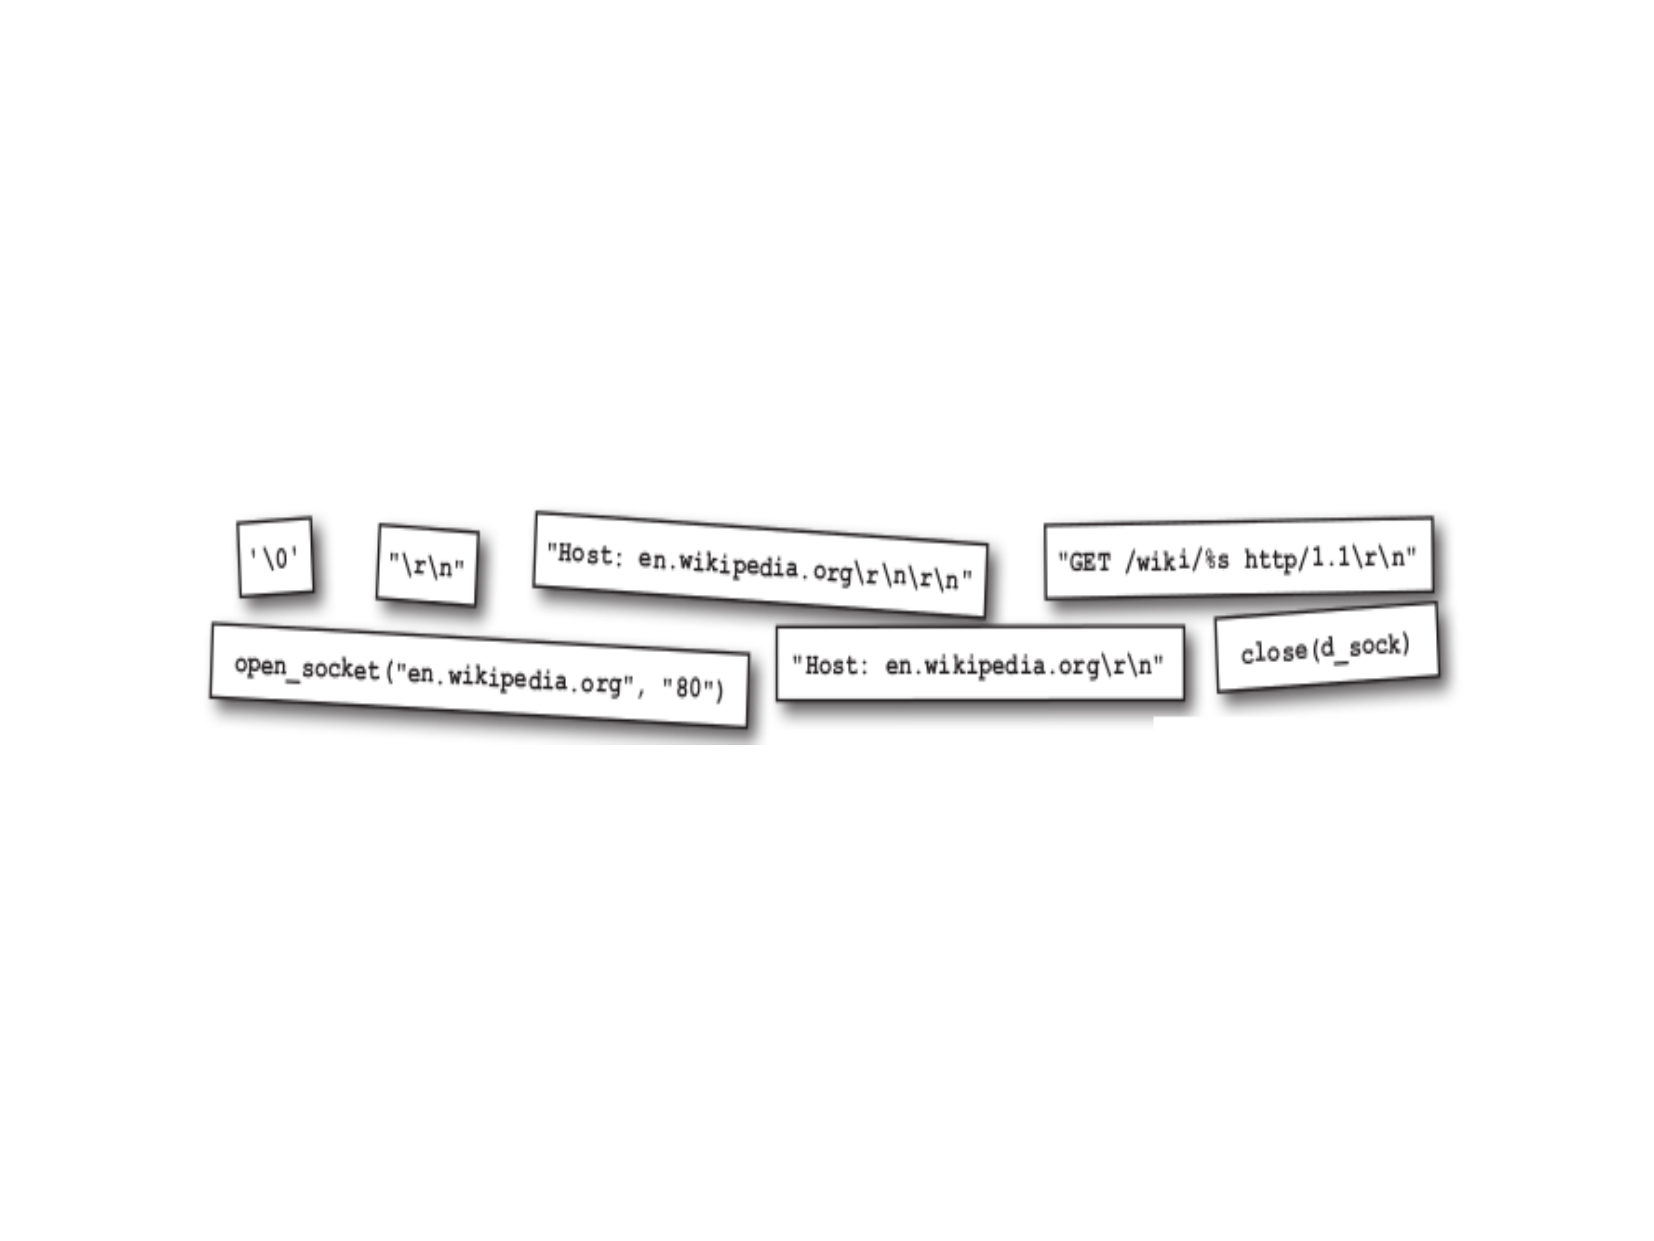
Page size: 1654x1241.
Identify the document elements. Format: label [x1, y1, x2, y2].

picture [177, 496, 1489, 745]
